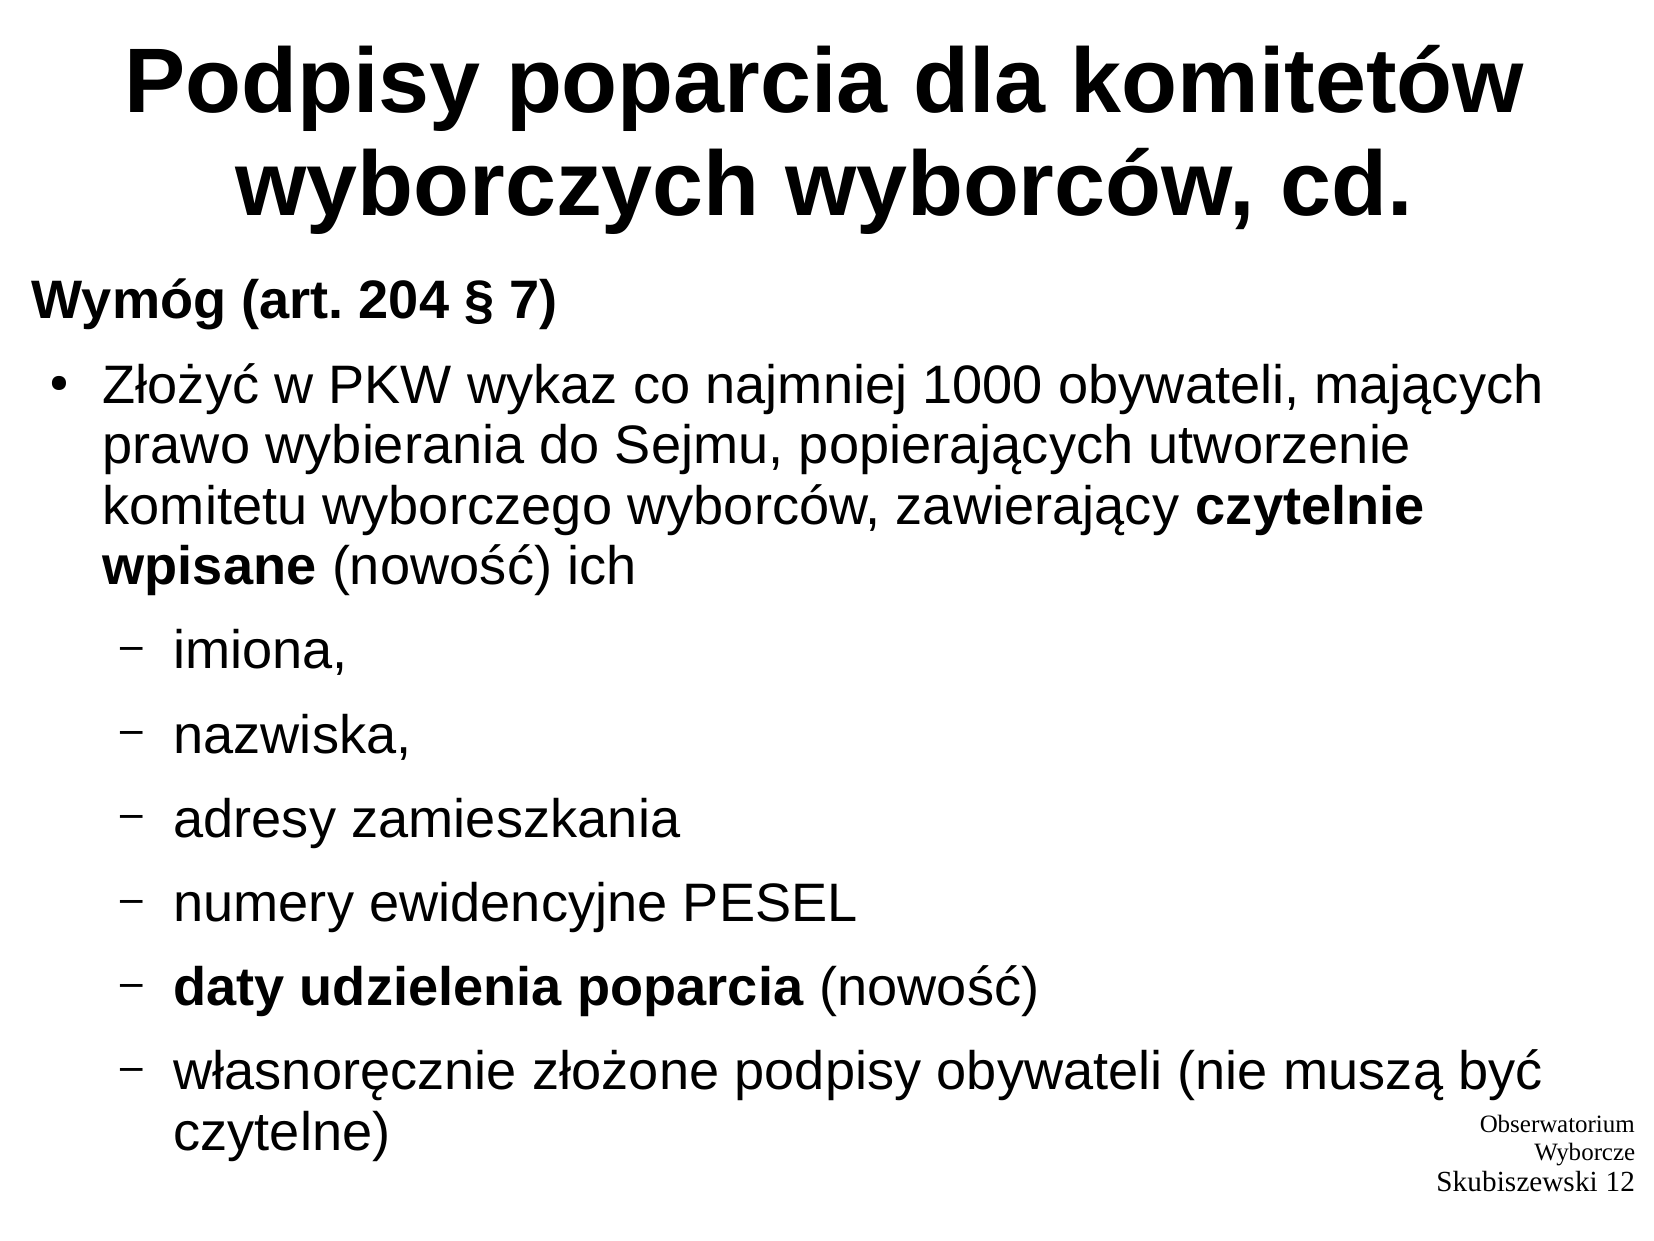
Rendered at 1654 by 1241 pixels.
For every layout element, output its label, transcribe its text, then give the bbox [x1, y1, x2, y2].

list Wymóg (art. 204 § 7) Złożyć w PKW wykaz co najmniej 1000 obywateli, mających prawo wybierania do Sejmu, popierających utworzenie komitetu wyborczego wyborców, zawierający czytelnie wpisane (nowość) ich imiona, nazwiska, adresy zamieszkania numery ewidencyjne PESEL daty udzielenia poparcia (nowość) własnoręcznie złożone podpisy obywateli (nie muszą być czytelne) [31, 270, 1622, 1167]
title Podpisy poparcia dla komitetów wyborczych wyborców, cd. [15, 30, 1636, 271]
